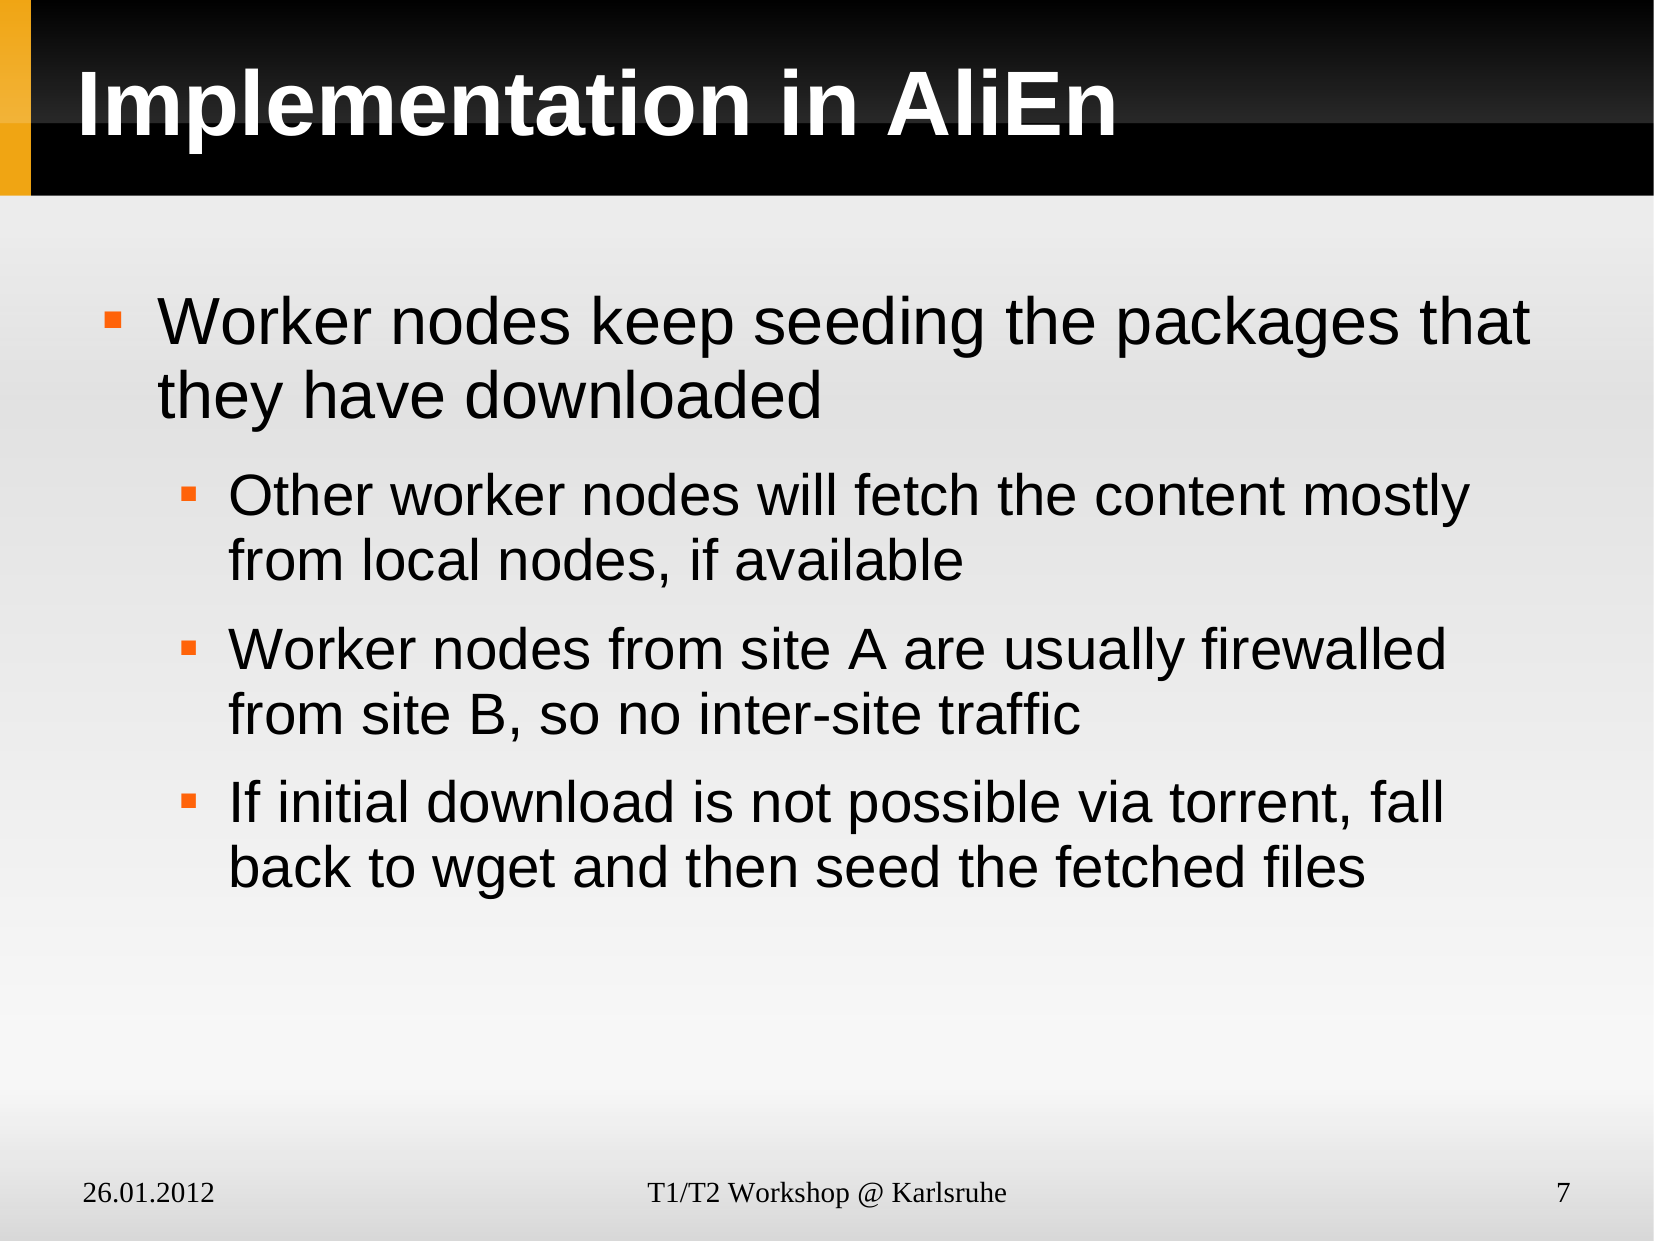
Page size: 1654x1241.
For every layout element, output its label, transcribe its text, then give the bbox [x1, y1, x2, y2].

title Implementation in AliEn [76, 0, 1565, 208]
picture [0, 0, 1654, 1241]
list Worker nodes keep seeding the packages that they have downloaded Other worker nodes will fetch the content mostly from local nodes, if available Worker nodes from site A are usually firewalled from site B, so no inter-site traffic If initial download is not possible via torrent, fall back to wget and then seed the fetched files [86, 283, 1576, 1088]
